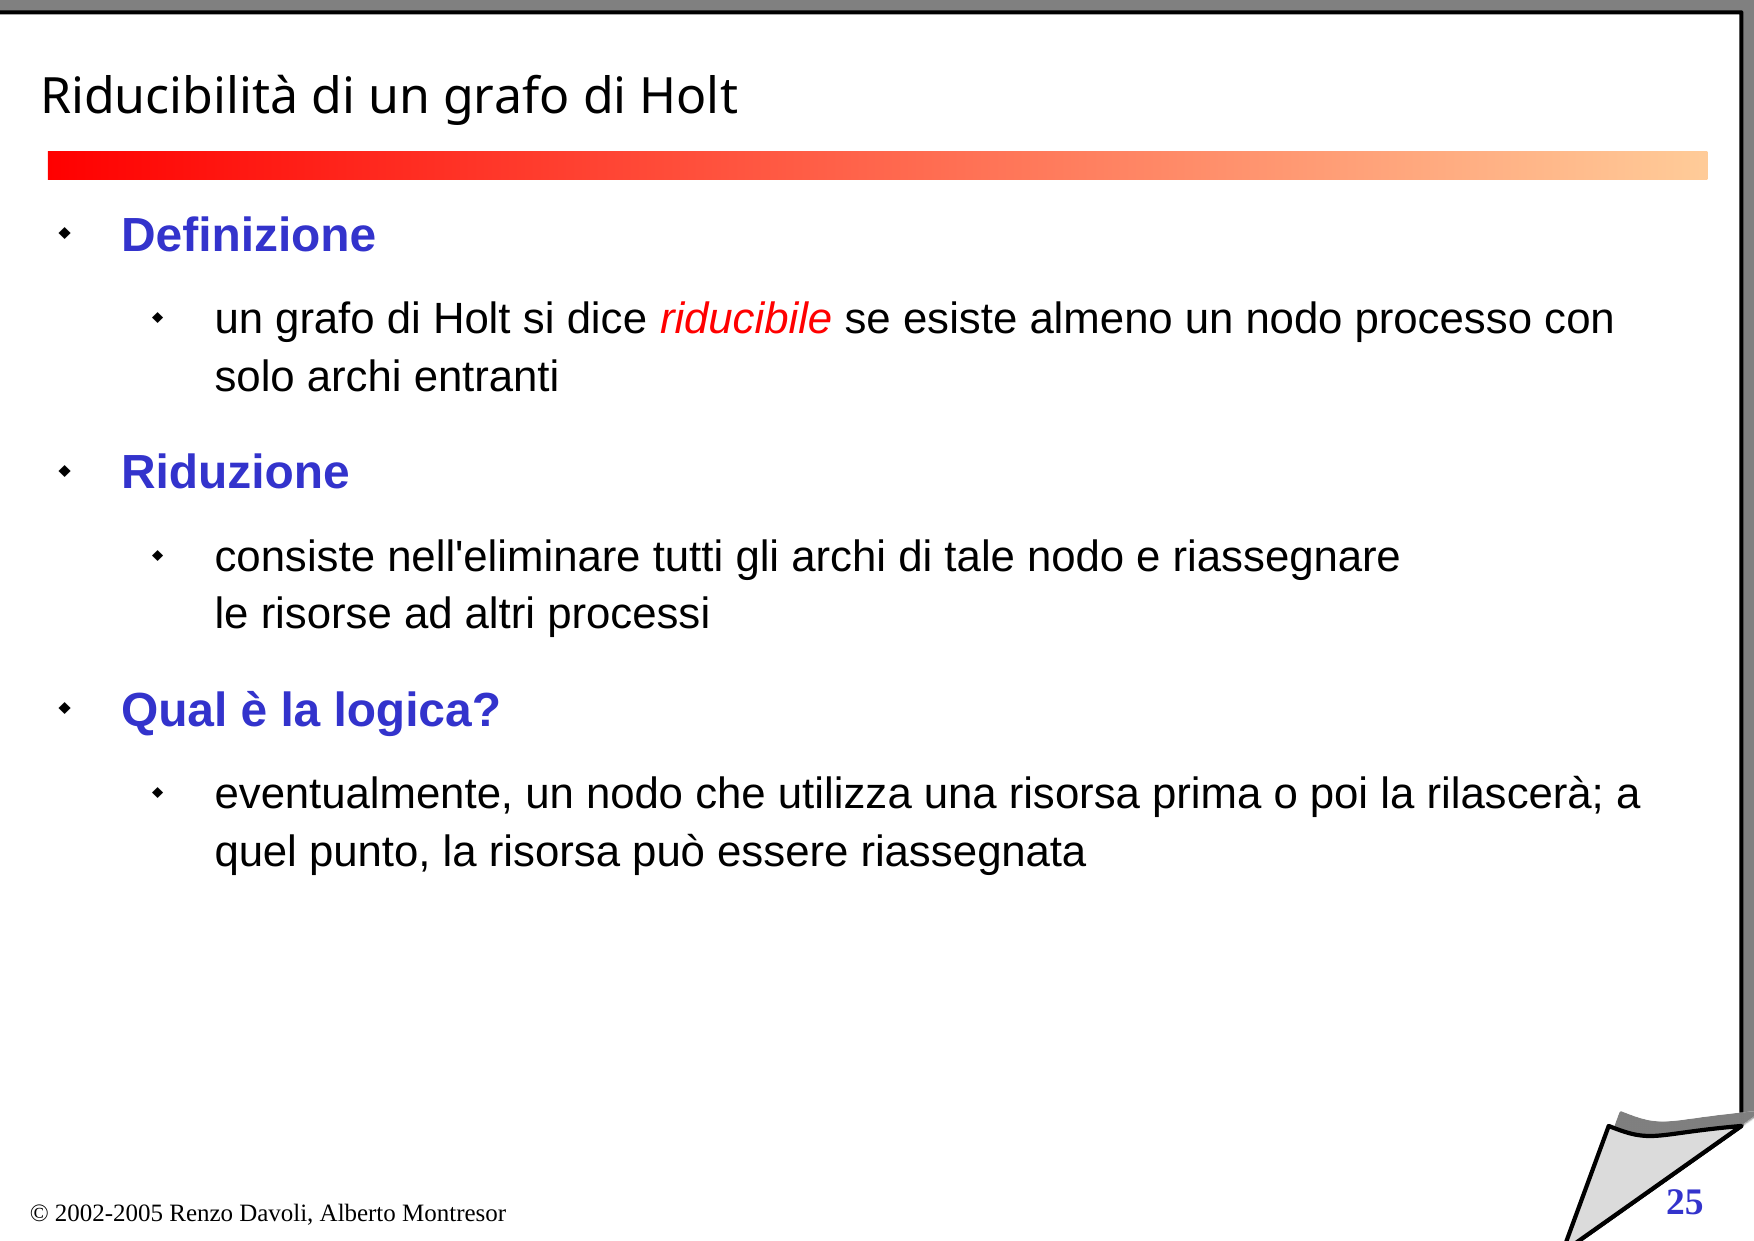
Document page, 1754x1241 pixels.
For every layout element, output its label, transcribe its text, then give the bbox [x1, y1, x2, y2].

list Definizione un grafo di Holt si dice riducibile se esiste almeno un nodo processo con solo archi entranti Riduzione consiste nell'eliminare tutti gli archi di tale nodo e riassegnare le risorse ad altri processi Qual è la logica? eventualmente, un nodo che utilizza una risorsa prima o poi la rilascerà; a quel punto, la risorsa può essere riassegnata [58, 206, 1696, 944]
text_box q [750, 152, 754, 179]
title Riducibilità di un grafo di Holt [40, 49, 1714, 144]
